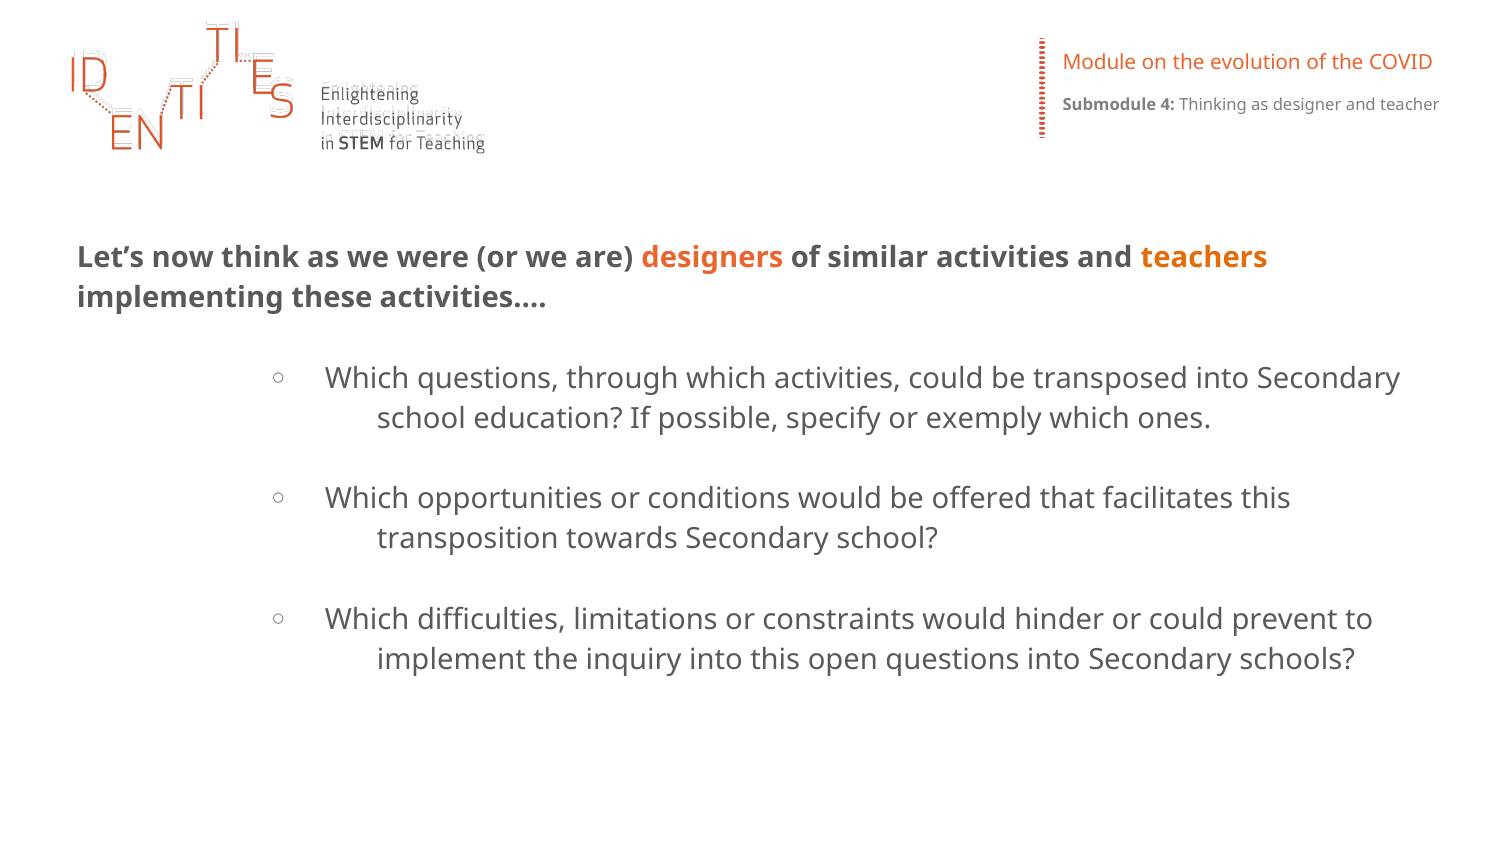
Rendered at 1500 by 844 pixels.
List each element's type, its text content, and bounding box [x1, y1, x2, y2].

picture [1039, 38, 1048, 138]
text_box Let’s now think as we were (or we are) designers of similar activities and teachers implementing these activities…. Which questions, through which activities, could be transposed into Secondary school education? If possible, specify or exemply which ones. Which opportunities or conditions would be offered that facilitates this transposition towards Secondary school? Which difficulties, limitations or constraints would hinder or could prevent to implement the inquiry into this open questions into Secondary schools? [61, 190, 1421, 717]
picture [71, 18, 485, 157]
text_box Module on the evolution of the COVID Submodule 4: Thinking as designer and teacher [1047, 41, 1500, 135]
